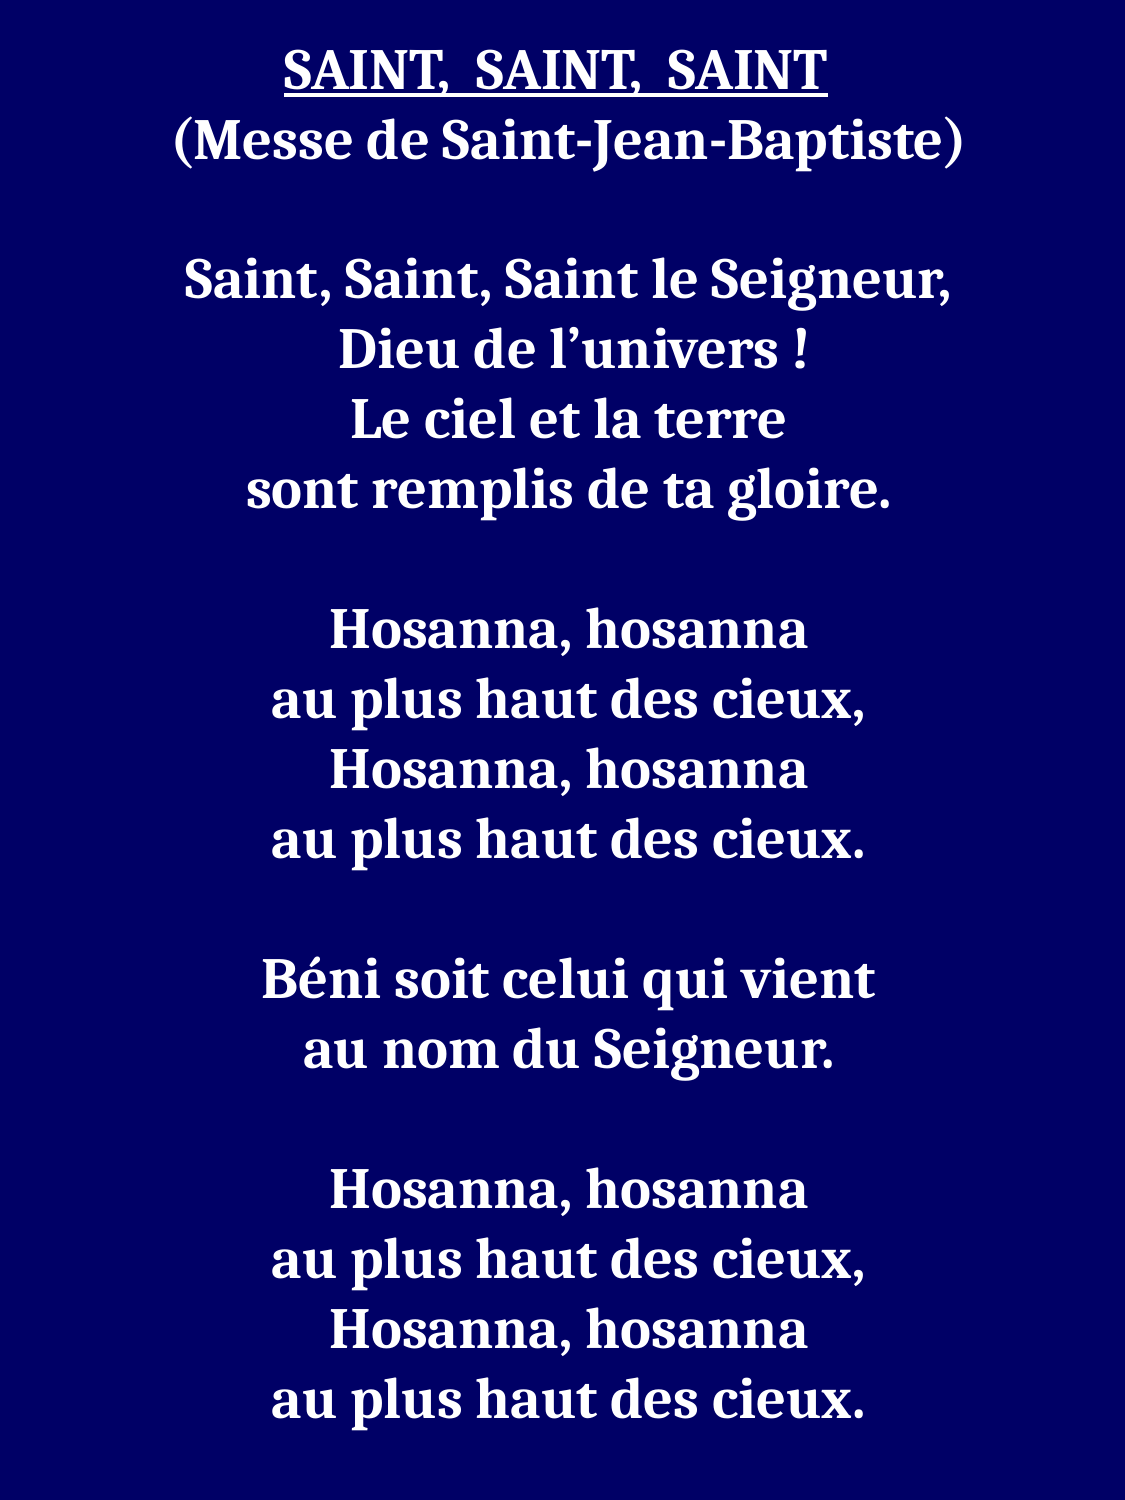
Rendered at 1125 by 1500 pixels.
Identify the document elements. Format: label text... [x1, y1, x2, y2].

text_box SAINT, SAINT, SAINT (Messe de Saint-Jean-Baptiste) Saint, Saint, Saint le Seigneur, Dieu de l’univers ! Le ciel et la terre sont remplis de ta gloire. Hosanna, hosanna au plus haut des cieux, Hosanna, hosanna au plus haut des cieux. Béni soit celui qui vient au nom du Seigneur. Hosanna, hosanna au plus haut des cieux, Hosanna, hosanna au plus haut des cieux. [27, 23, 1111, 1438]
